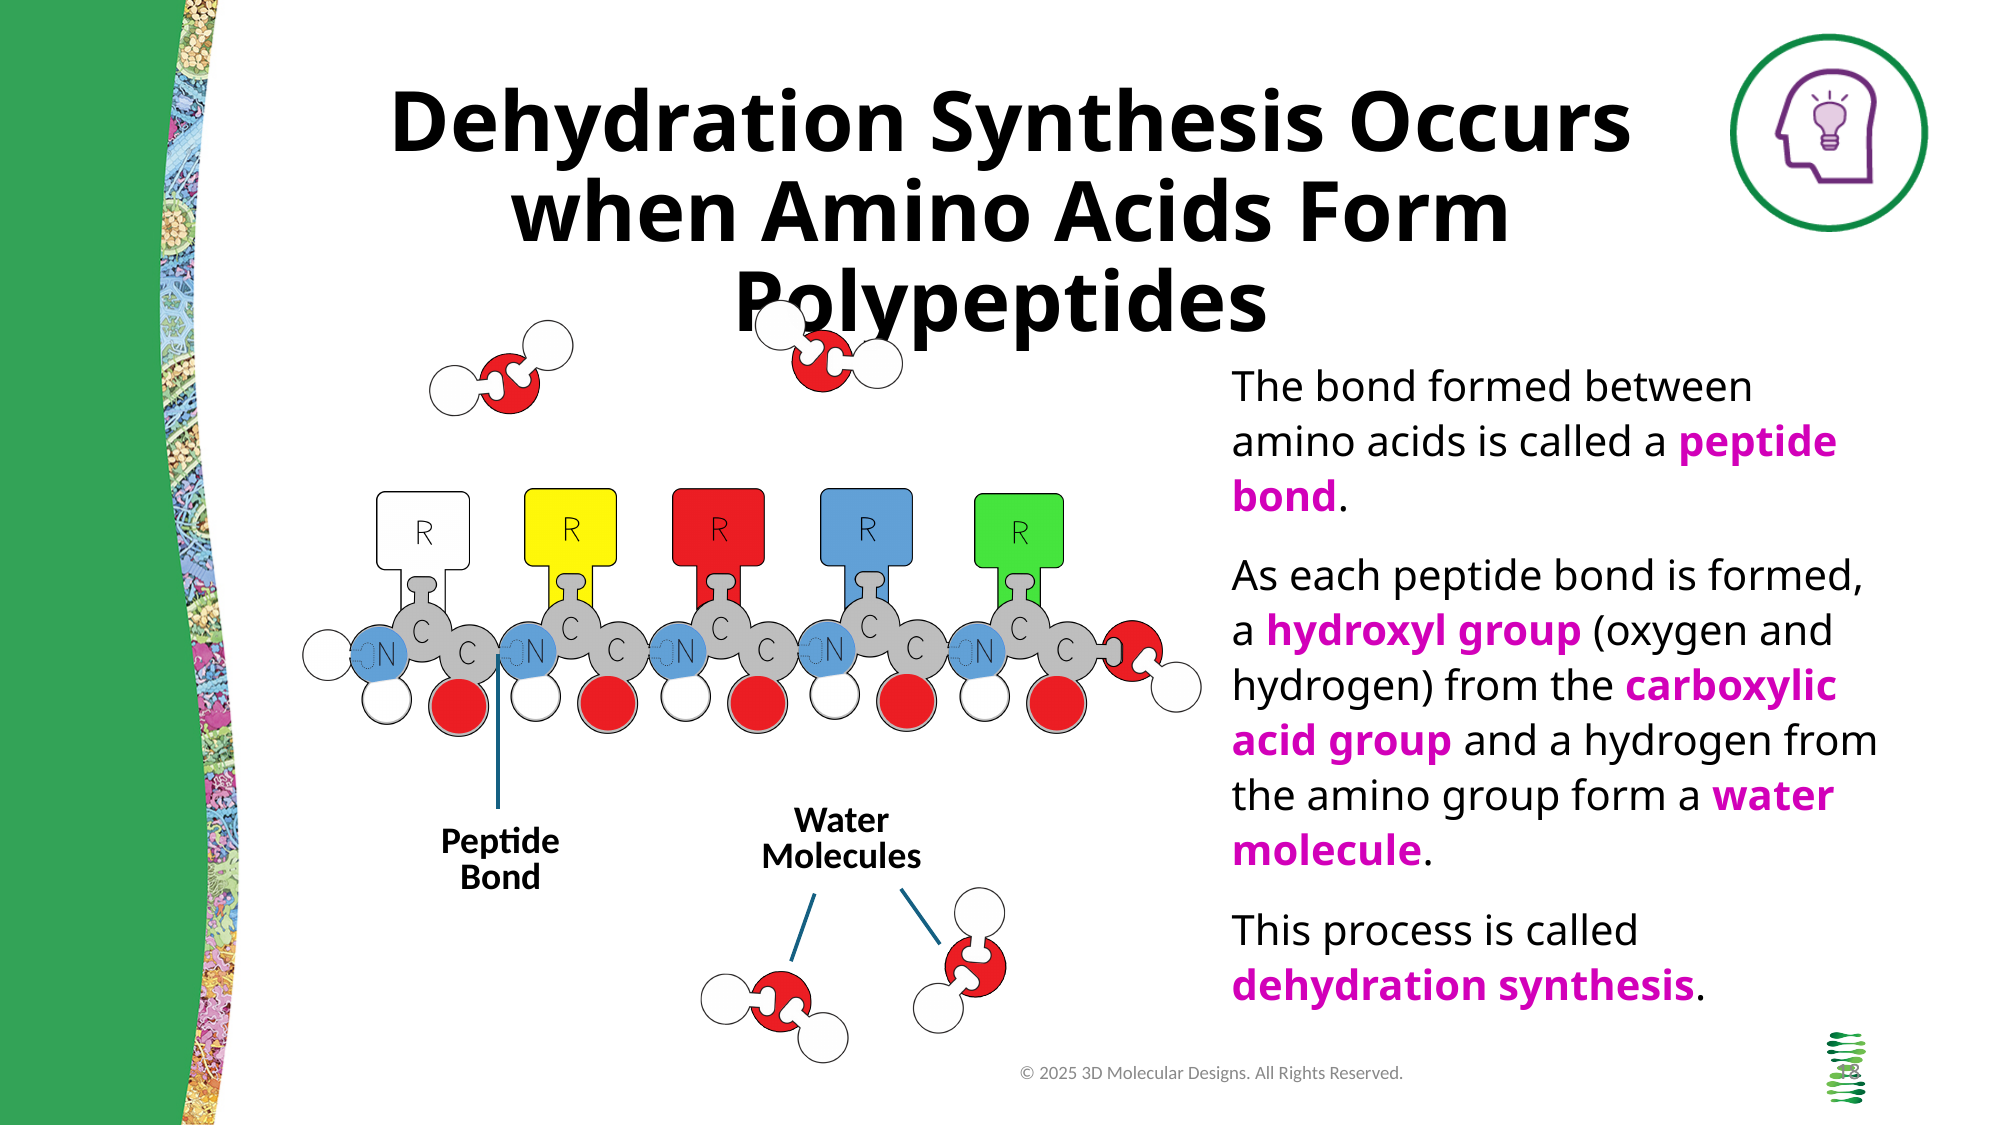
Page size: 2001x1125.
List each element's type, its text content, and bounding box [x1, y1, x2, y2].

text_box The bond formed between amino acids is called a peptide bond. As each peptide bond is formed, a hydroxyl group (oxygen and hydrogen) from the carboxylic acid group and a hydrogen from the amino group form a water molecule. This process is called dehydration synthesis. [1216, 346, 1896, 973]
picture [699, 970, 859, 1074]
picture [302, 488, 1212, 737]
picture [902, 885, 1008, 1044]
text_box Peptide Bond [377, 817, 625, 906]
picture [744, 289, 904, 393]
text_box Water Molecules [708, 795, 975, 885]
text_box 18 [1821, 1042, 1929, 1103]
text_box Dehydration Synthesis Occurs when Amino Acids Form Polypeptides [260, 71, 1763, 287]
picture [426, 309, 584, 427]
